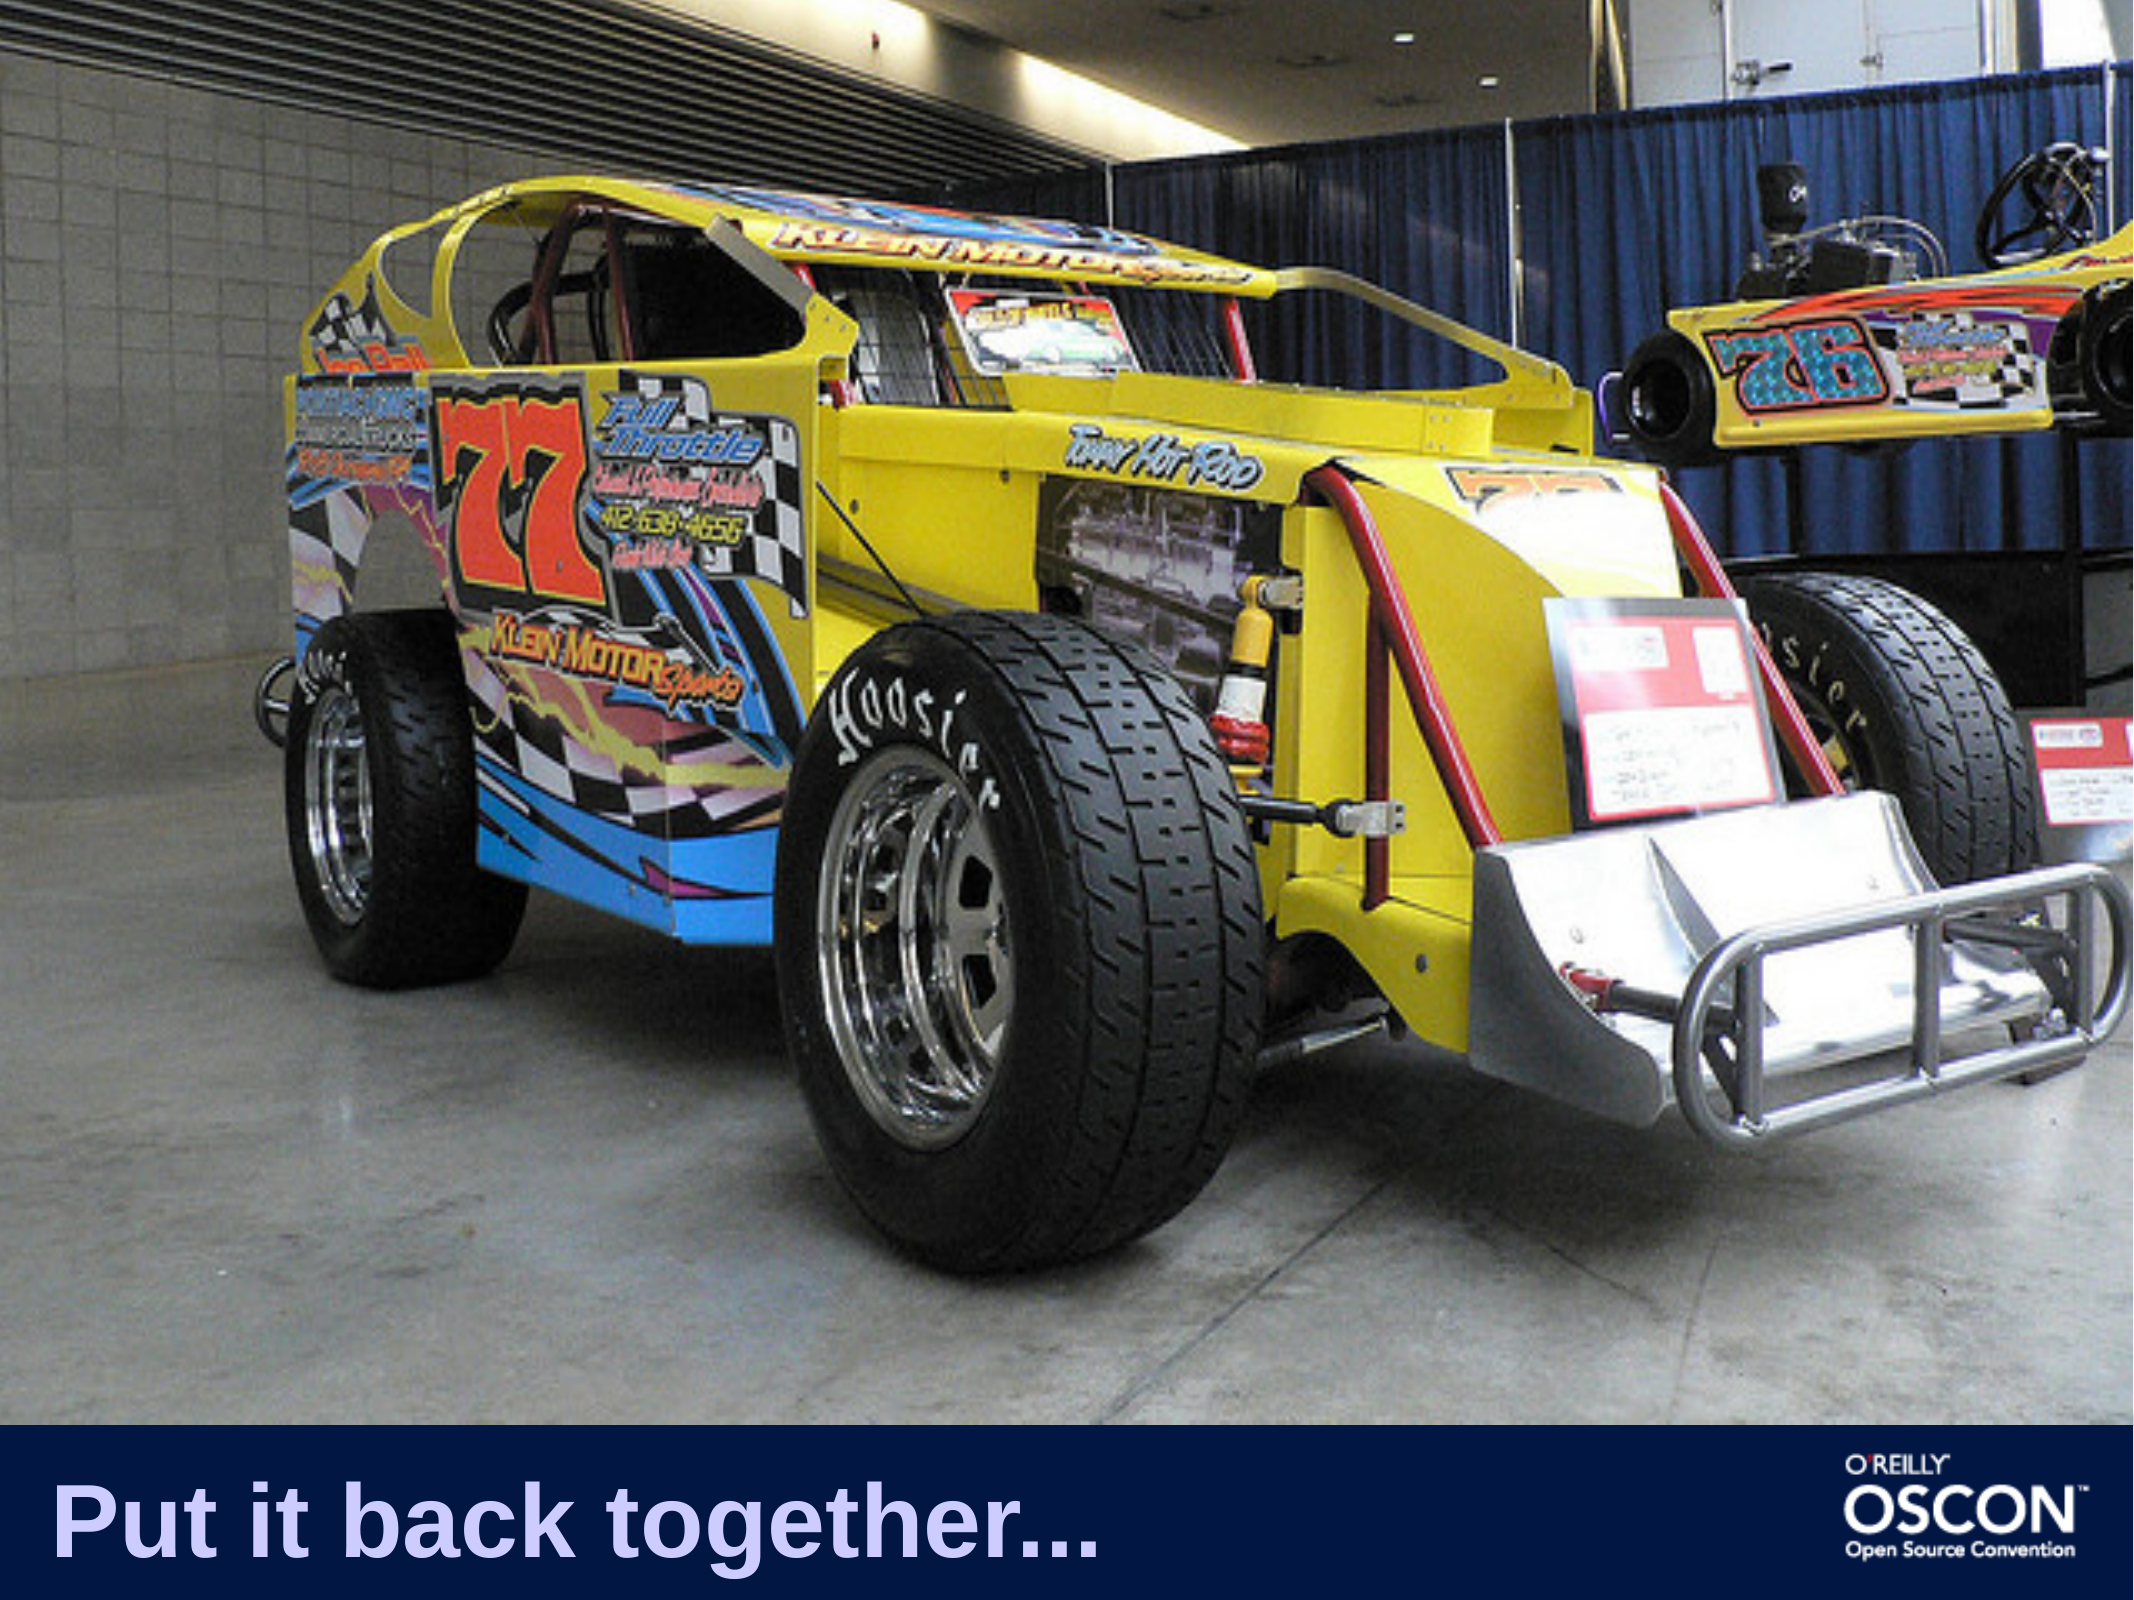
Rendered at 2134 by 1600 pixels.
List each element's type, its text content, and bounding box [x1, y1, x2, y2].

title Put it back together... [41, 1432, 2094, 1600]
picture [0, 0, 2134, 1600]
